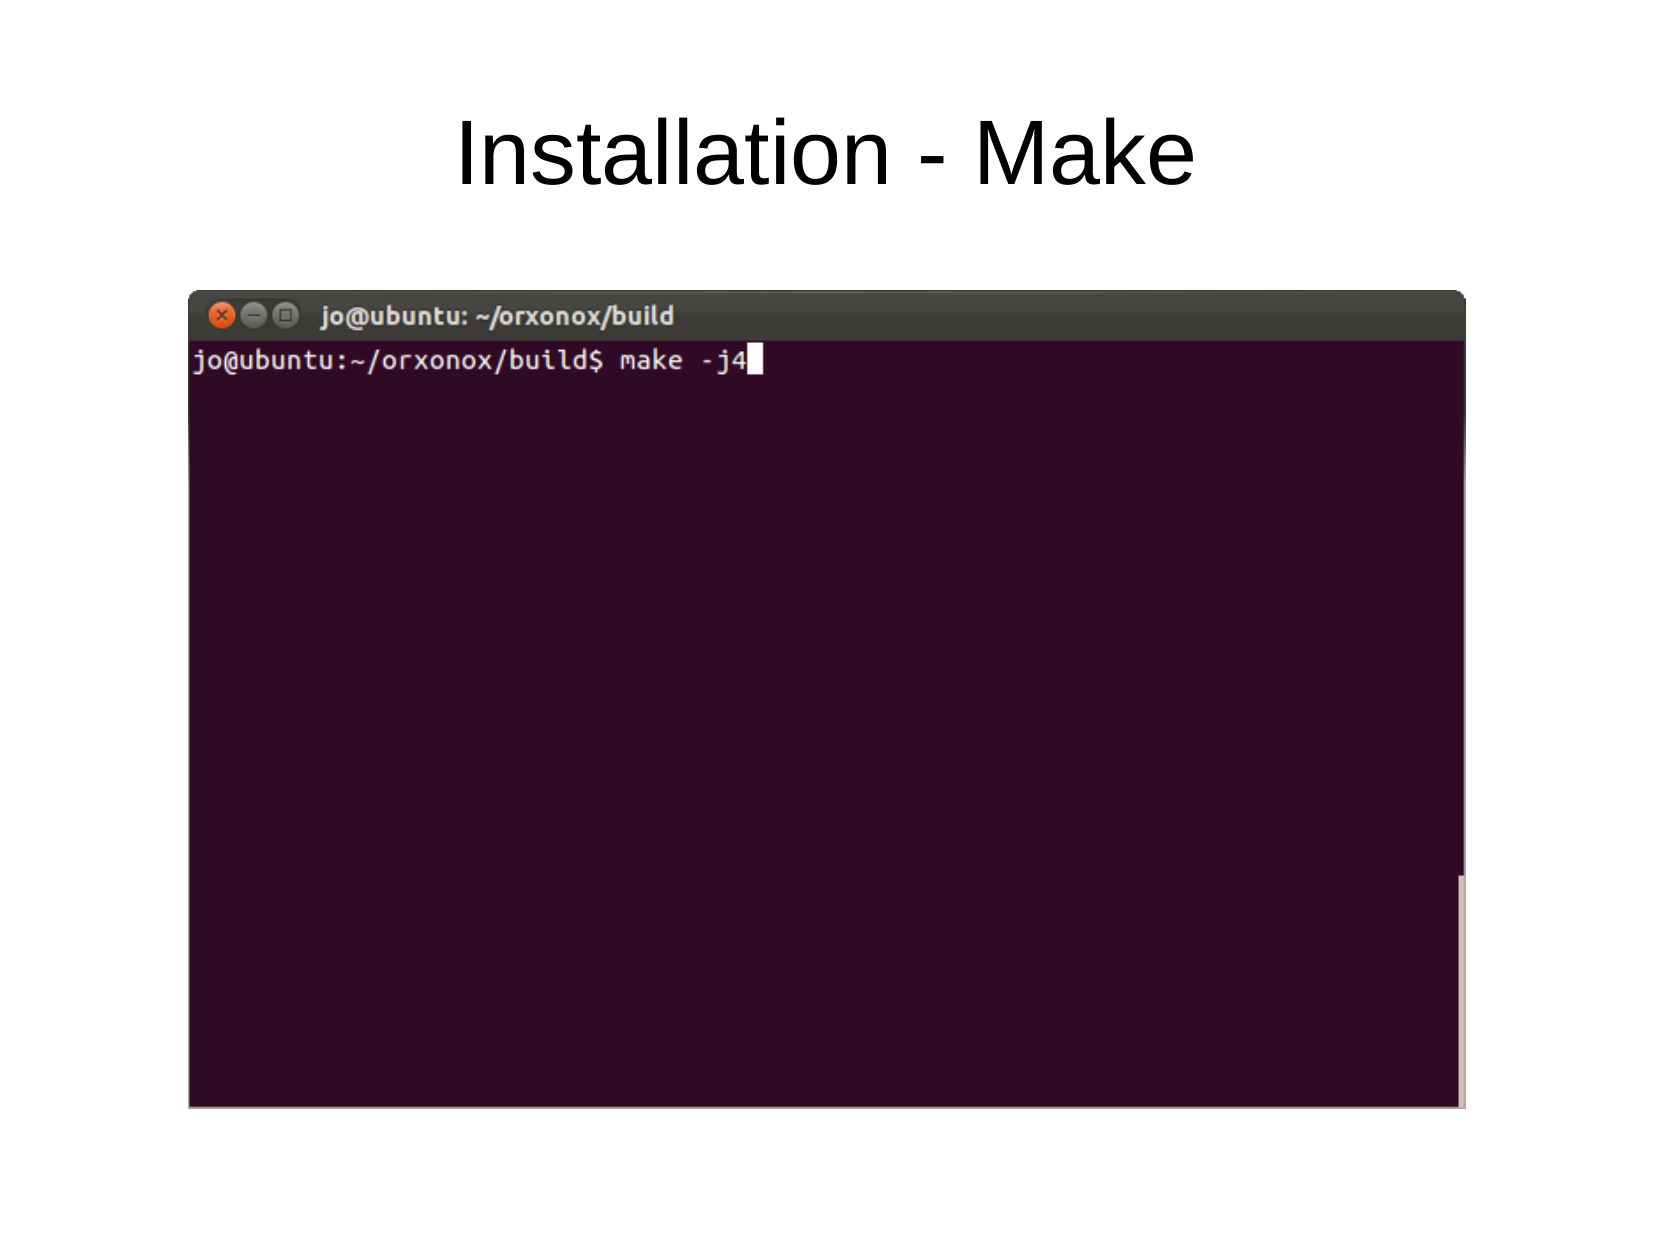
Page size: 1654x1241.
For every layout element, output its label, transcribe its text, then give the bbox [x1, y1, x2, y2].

title Installation - Make [82, 49, 1571, 257]
picture [188, 290, 1466, 1109]
